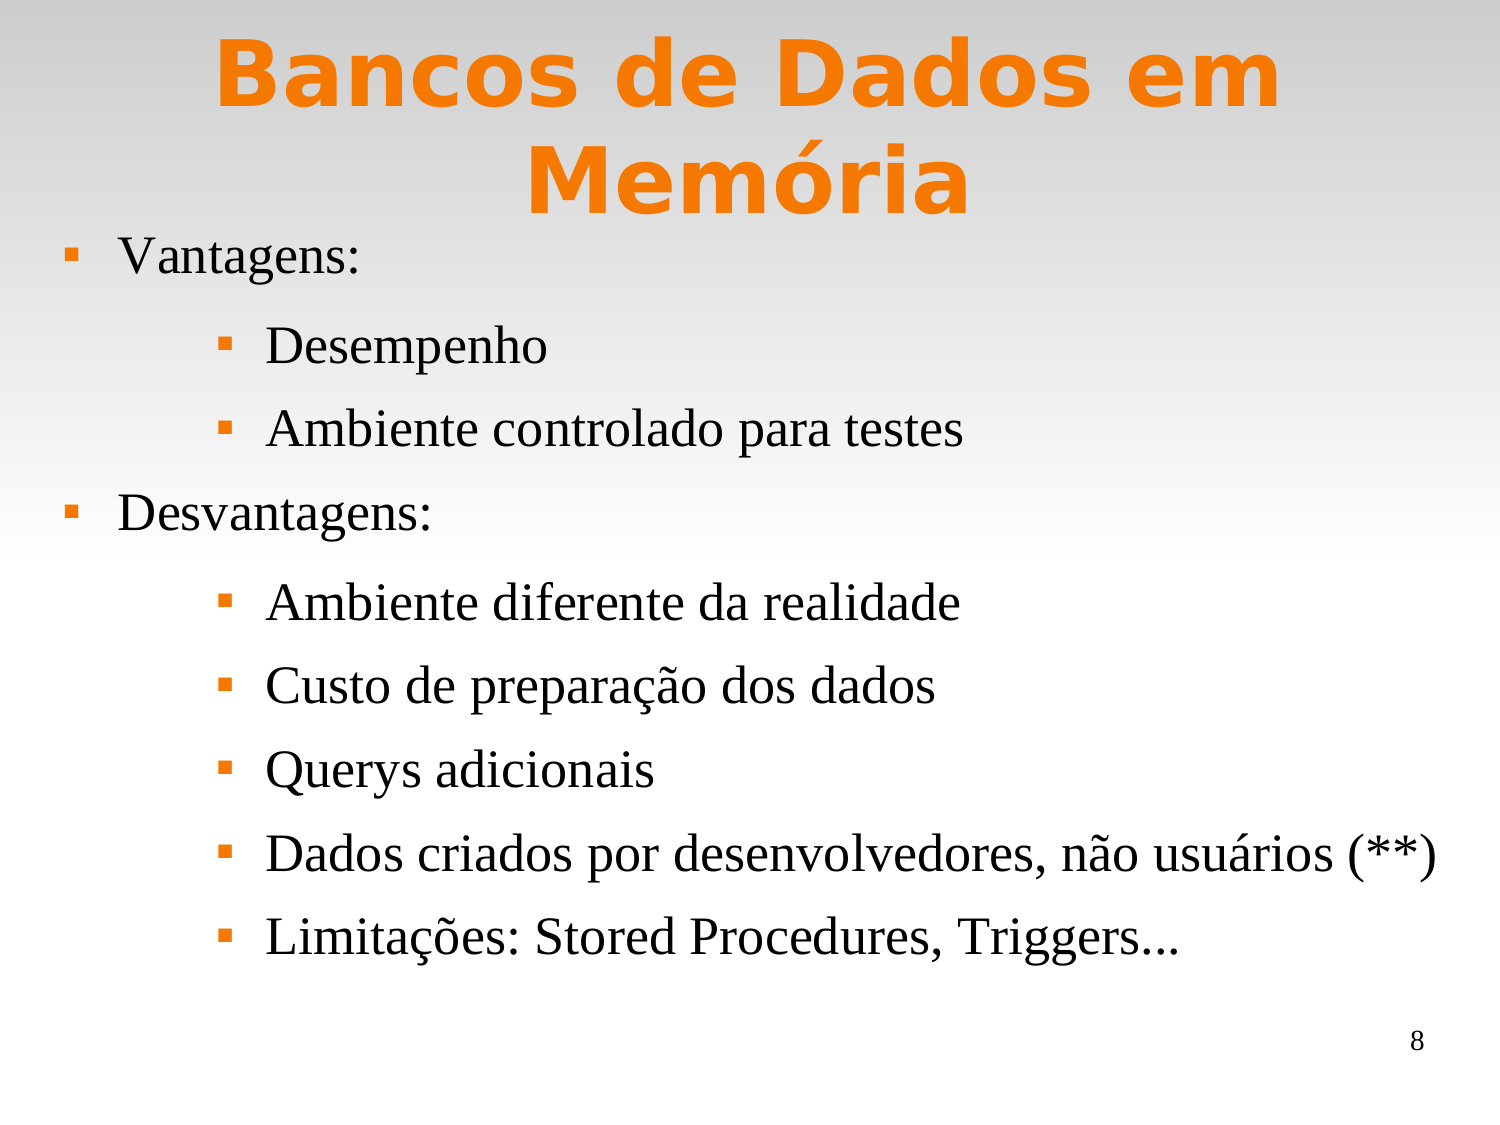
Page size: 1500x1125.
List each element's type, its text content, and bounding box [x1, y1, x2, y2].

list Vantagens: Desempenho Ambiente controlado para testes Desvantagens: Ambiente diferente da realidade Custo de preparação dos dados Querys adicionais Dados criados por desenvolvedores, não usuários (**) Limitações: Stored Procedures, Triggers... [29, 225, 1469, 1104]
title Bancos de Dados em Memória [29, 20, 1469, 225]
